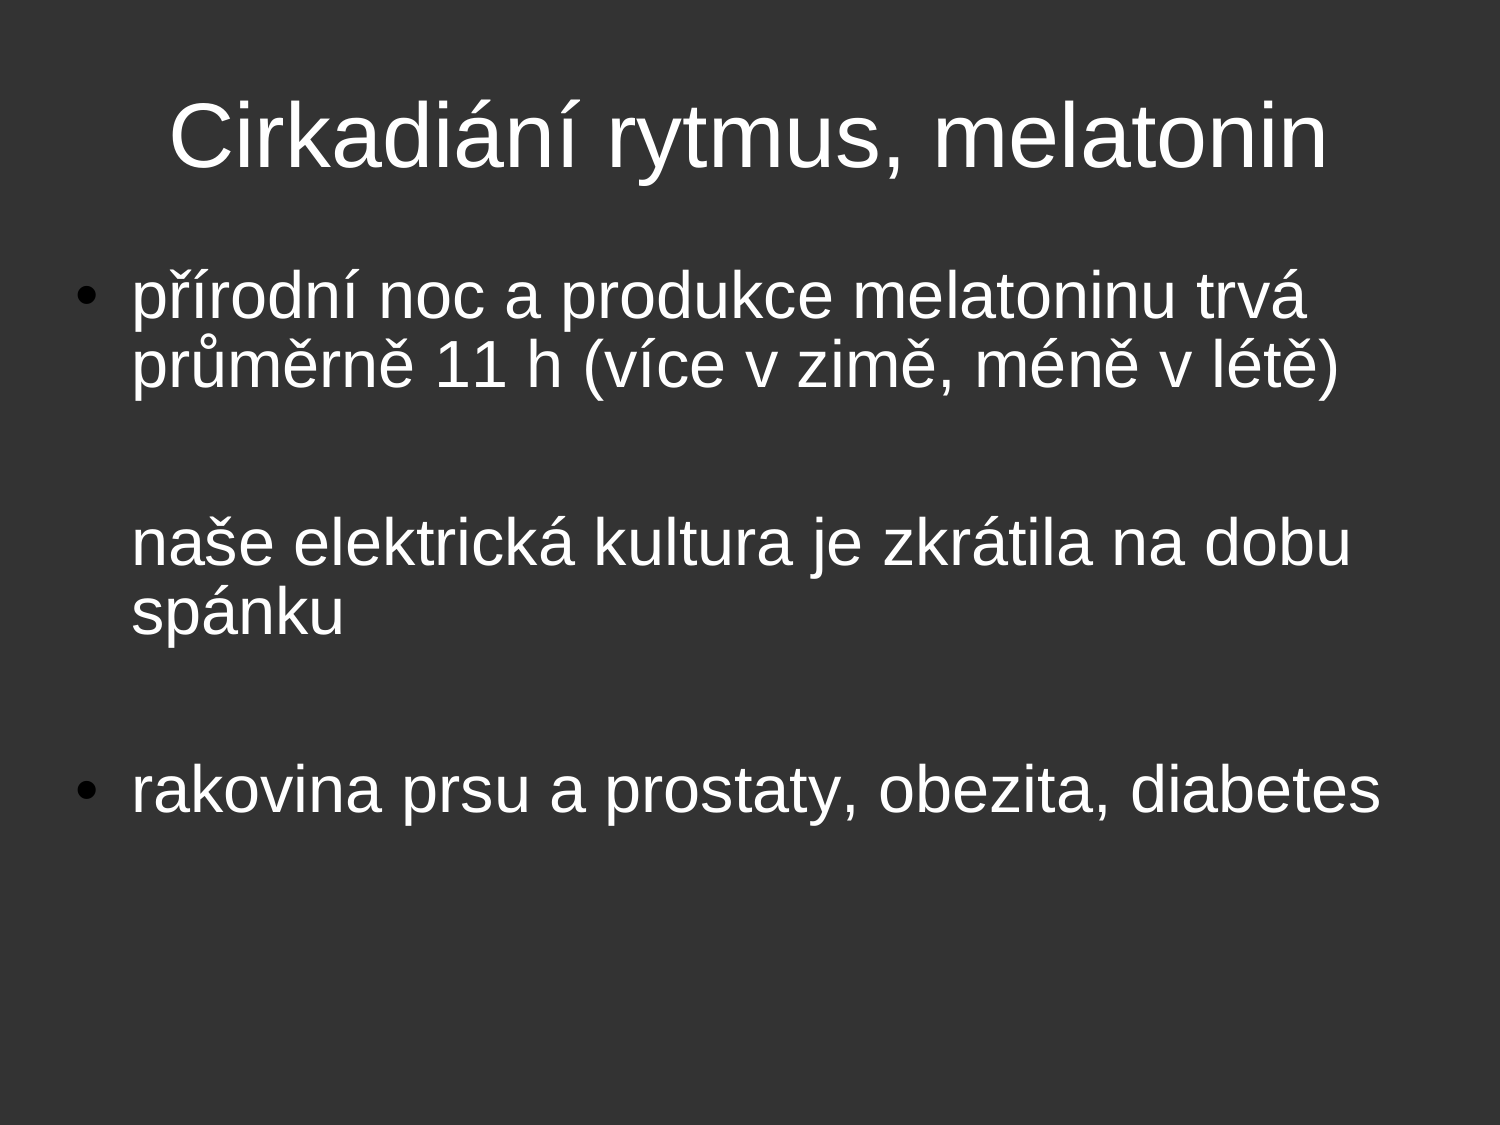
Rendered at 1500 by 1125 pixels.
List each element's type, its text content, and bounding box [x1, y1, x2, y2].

list přírodní noc a produkce melatoninu trvá průměrně 11 h (více v zimě, méně v létě) naše elektrická kultura je zkrátila na dobu spánku rakovina prsu a prostaty, obezita, diabetes [75, 262, 1425, 1005]
title Cirkadiání rytmus, melatonin [75, 21, 1425, 257]
